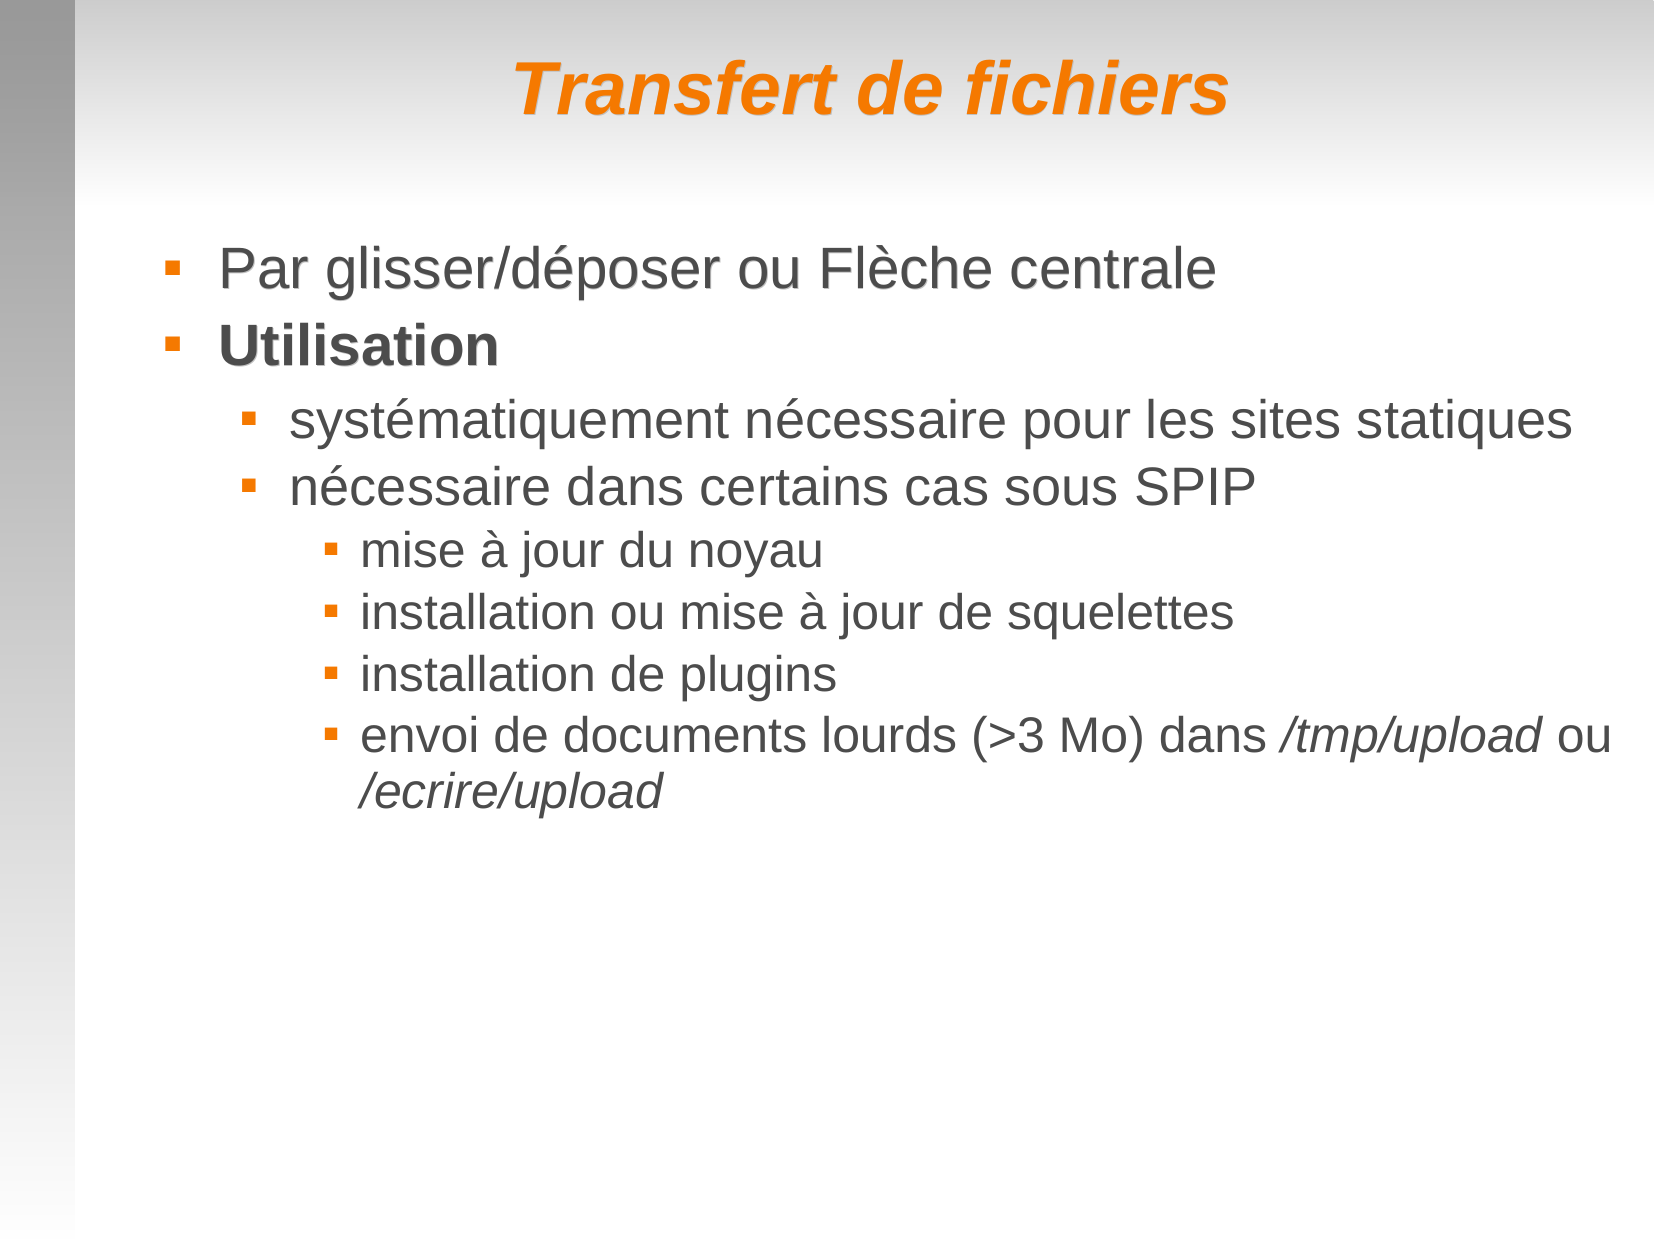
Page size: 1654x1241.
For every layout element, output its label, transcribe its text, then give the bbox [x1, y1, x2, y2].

list Par glisser/déposer ou Flèche centrale Utilisation systématiquement nécessaire pour les sites statiques nécessaire dans certains cas sous SPIP mise à jour du noyau installation ou mise à jour de squelettes installation de plugins envoi de documents lourds (>3 Mo) dans /tmp/upload ou /ecrire/upload [147, 236, 1625, 1196]
title Transfert de fichiers [88, 0, 1654, 178]
